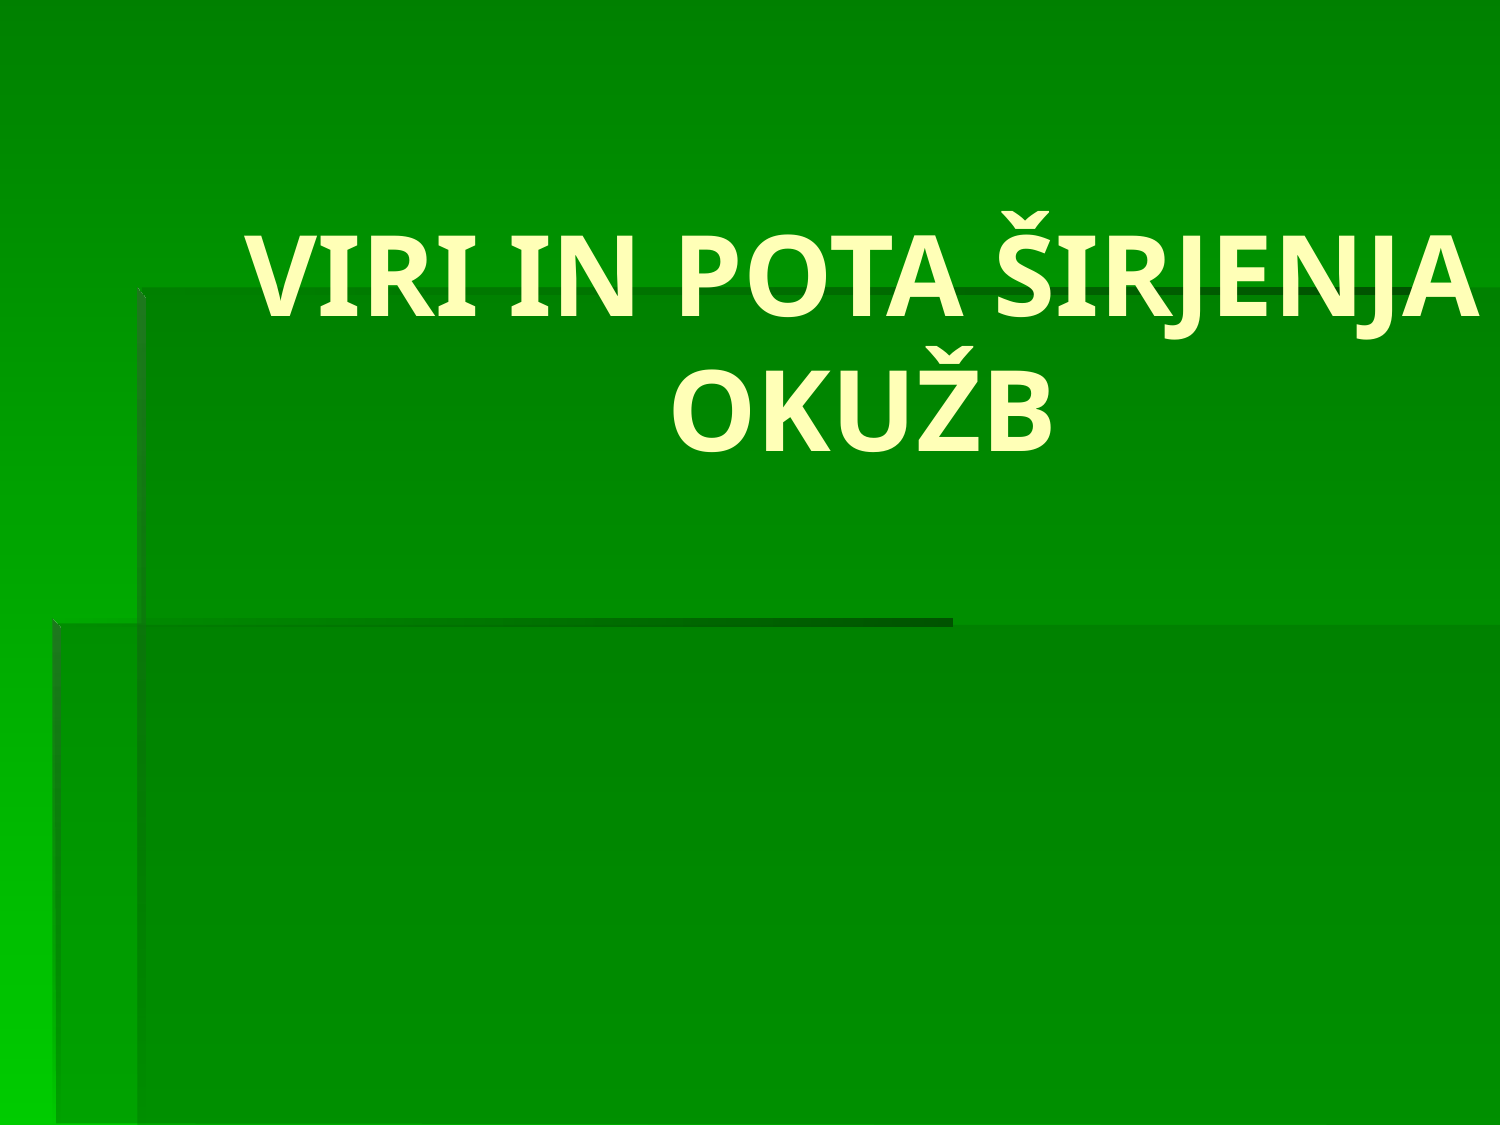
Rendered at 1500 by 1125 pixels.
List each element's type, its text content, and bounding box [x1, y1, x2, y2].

title VIRI IN POTA ŠIRJENJA OKUŽB [225, 196, 1500, 482]
